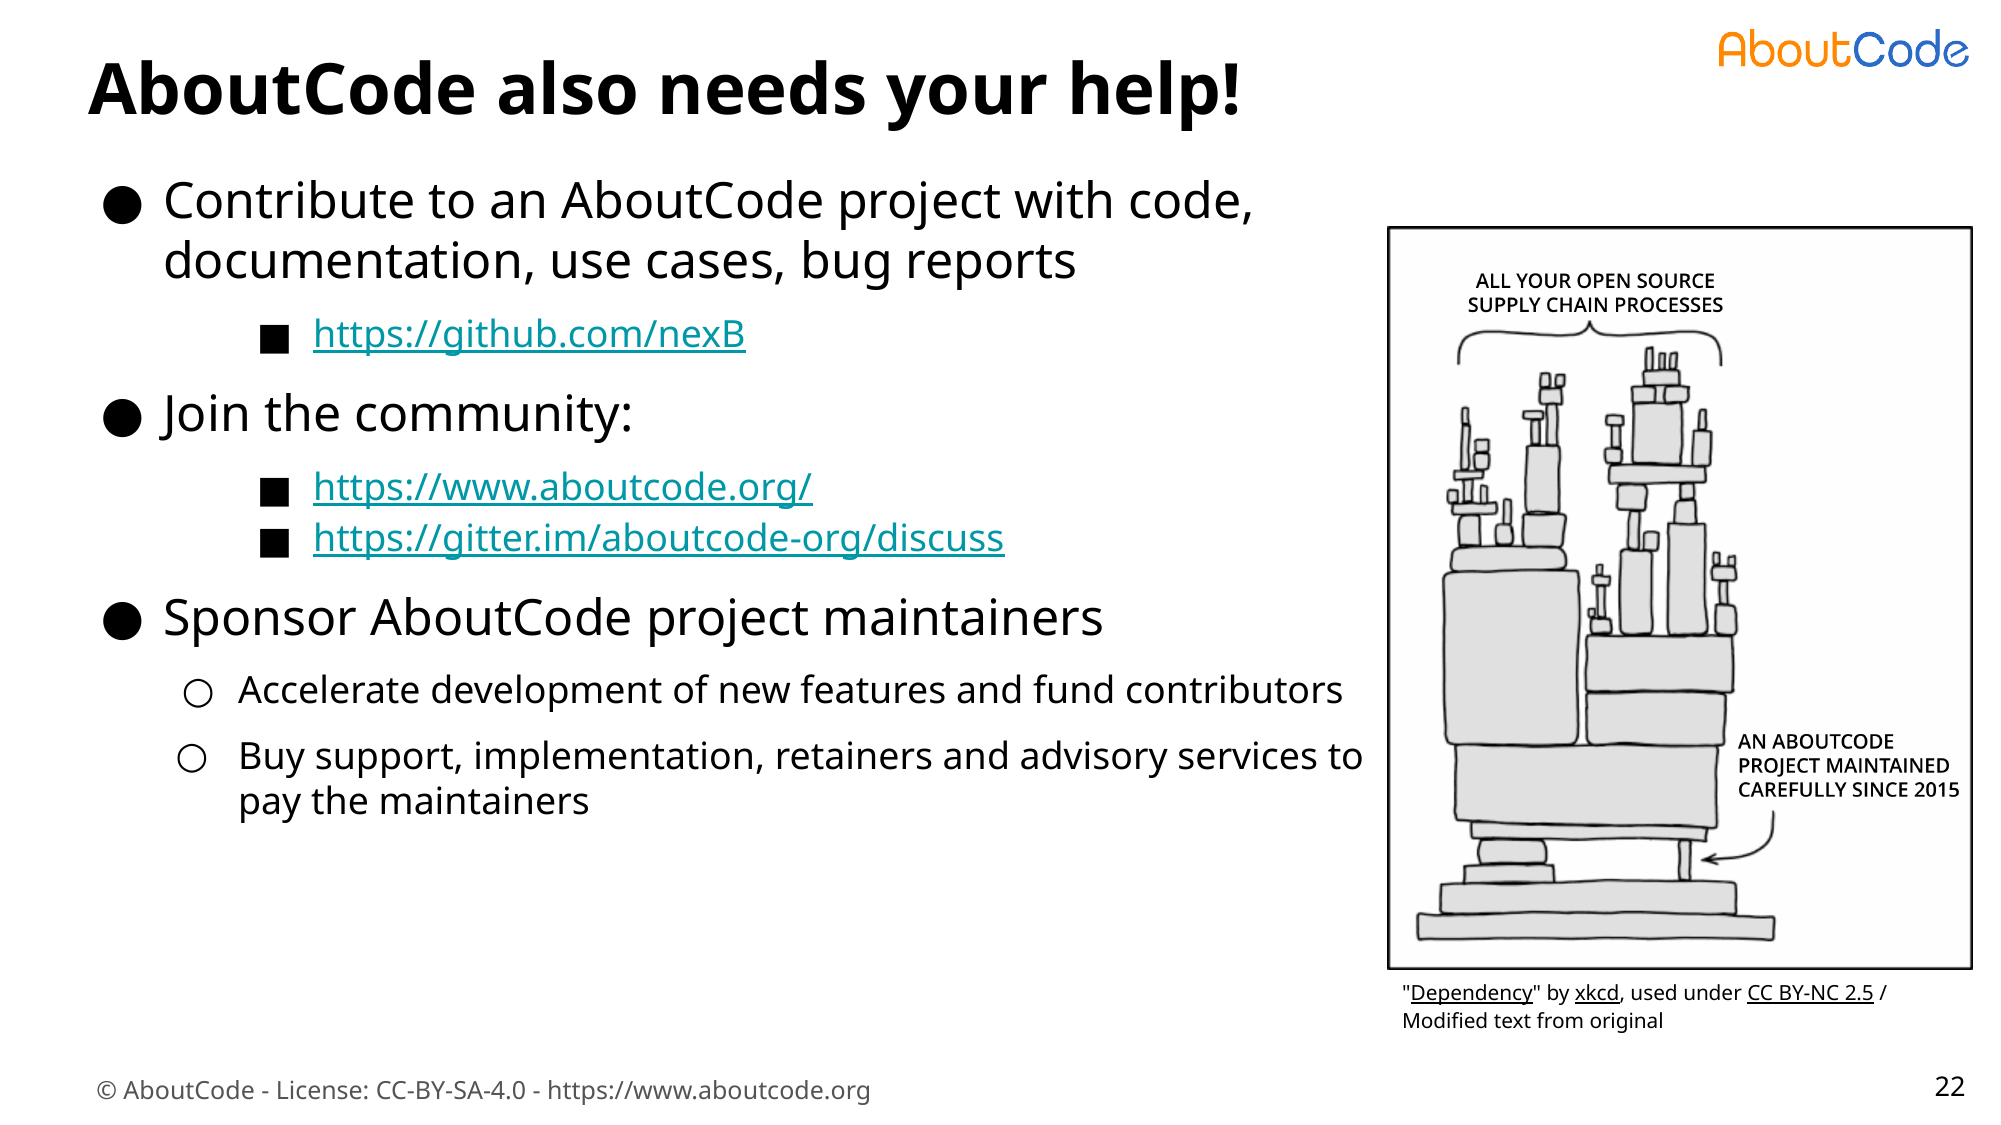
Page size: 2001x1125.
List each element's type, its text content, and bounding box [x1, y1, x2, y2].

picture [1387, 226, 1973, 970]
slide_number <number> [1865, 1044, 1986, 1125]
picture [1932, 29, 1969, 67]
title AboutCode also needs your help! [68, 23, 1932, 149]
text_box "Dependency" by xkcd, used under CC BY-NC 2.5 / Modified text from original [1387, 979, 1973, 1026]
list Contribute to an AboutCode project with code, documentation, use cases, bug reports https://github.com/nexB Join the community: https://www.aboutcode.org/ https://gitter.im/aboutcode-org/discuss Sponsor AboutCode project maintainers Accelerate development of new features and fund contributors Buy support, implementation, retainers and advisory services to pay the maintainers [68, 149, 1404, 1000]
